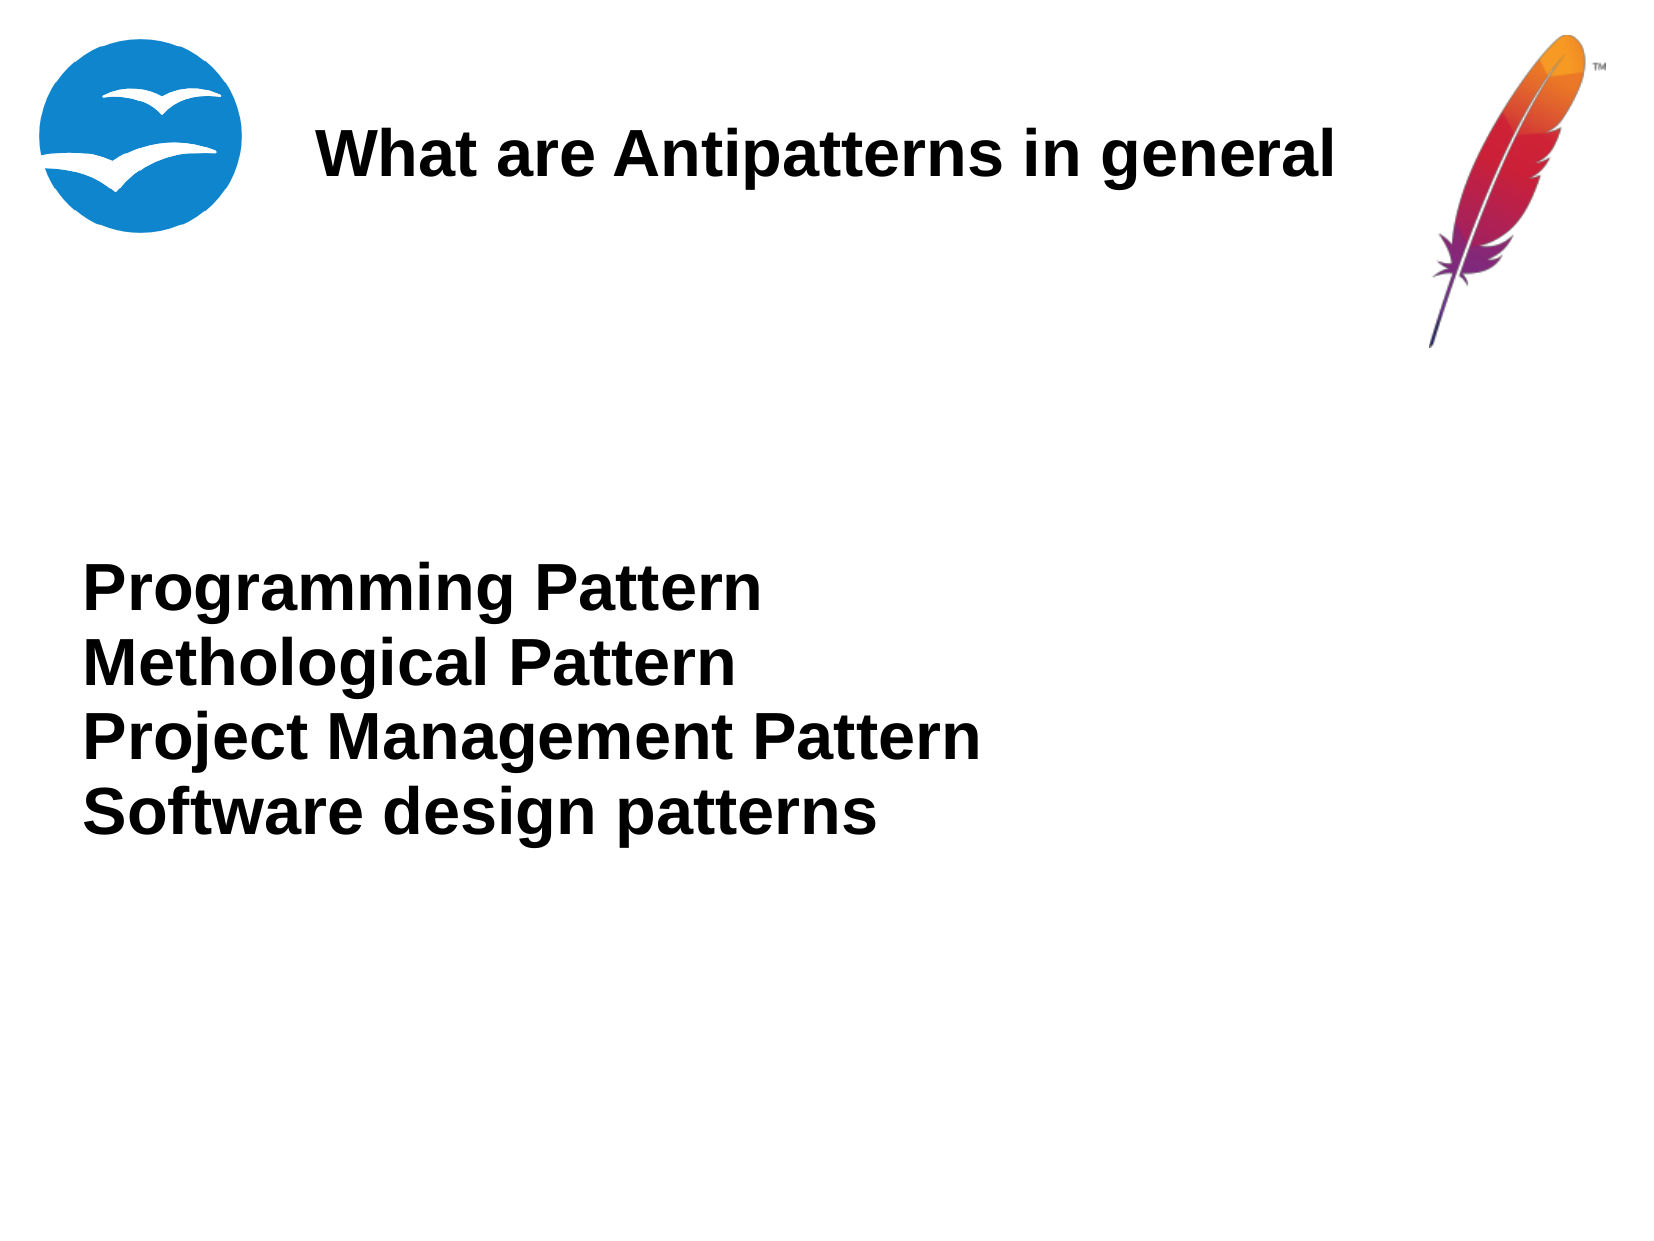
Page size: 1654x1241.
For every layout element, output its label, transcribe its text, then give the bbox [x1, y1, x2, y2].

picture [1429, 35, 1606, 348]
picture [11, 11, 271, 260]
subtitle Programming Pattern Methological Pattern Project Management Pattern Software design patterns [82, 290, 1571, 1109]
title What are Antipatterns in general [271, 49, 1429, 257]
